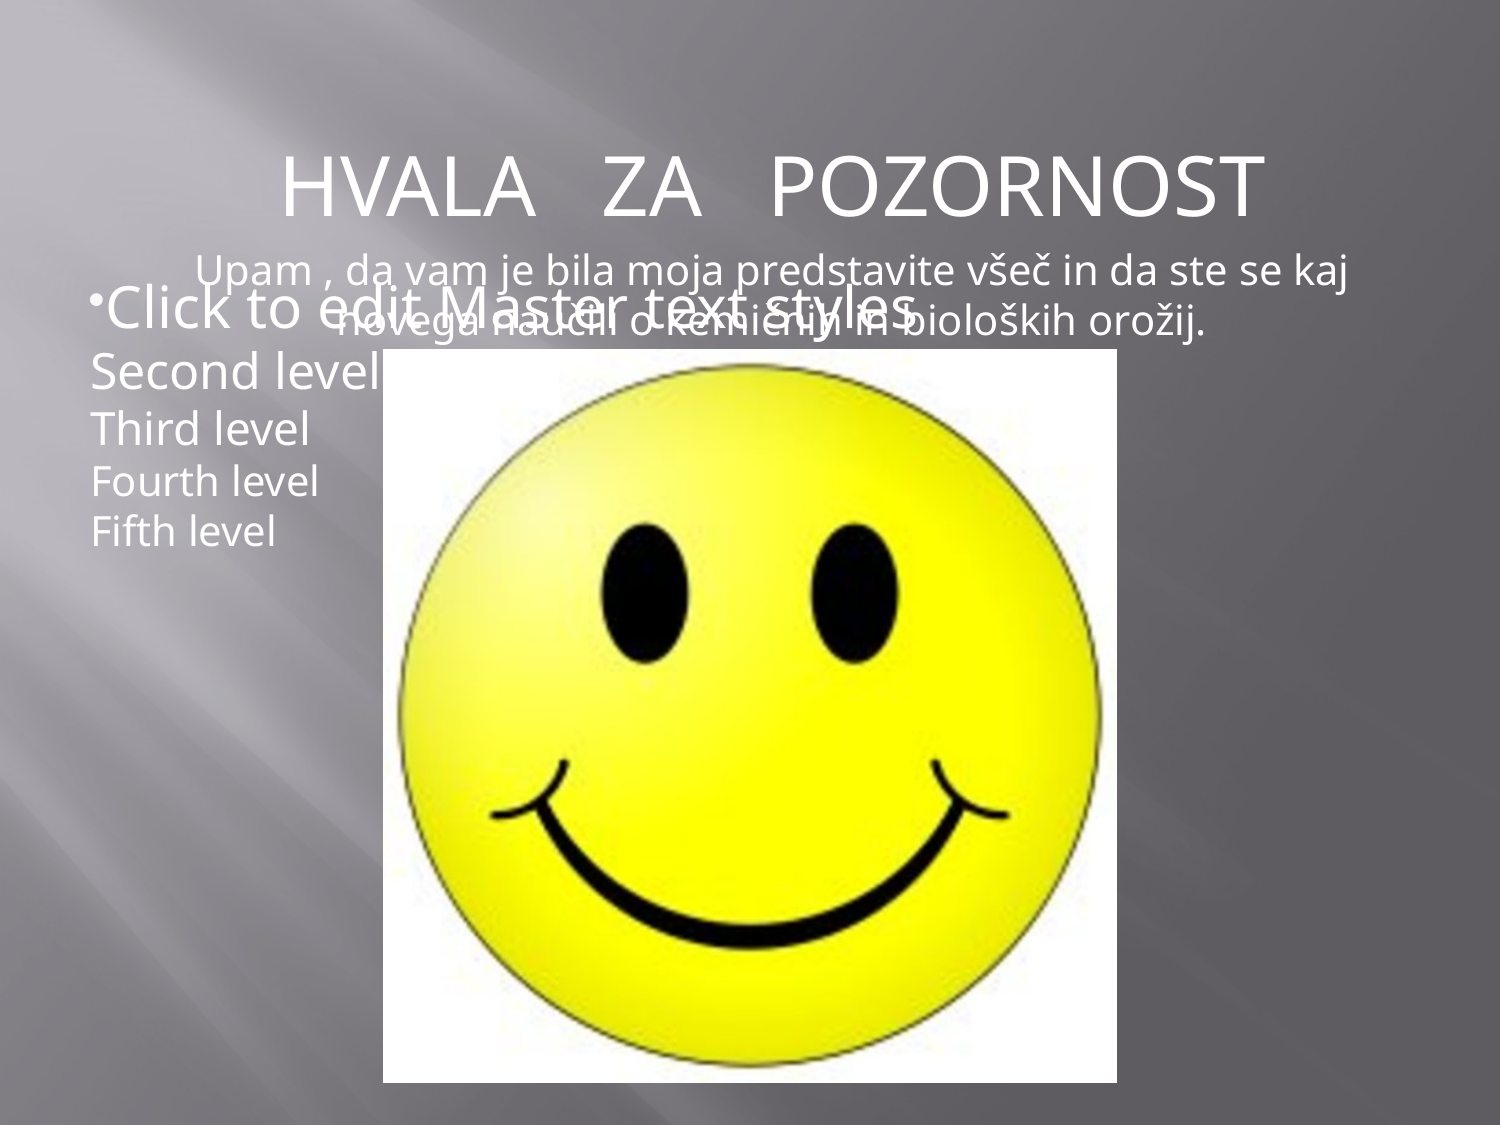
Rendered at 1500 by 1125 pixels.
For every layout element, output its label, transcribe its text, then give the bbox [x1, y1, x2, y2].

text_box HVALA ZA POZORNOST Upam , da vam je bila moja predstavite všeč in da ste se kaj novega naučili o kemičnih in bioloških orožij. [74, 125, 1425, 1036]
picture [0, 0, 1500, 1125]
